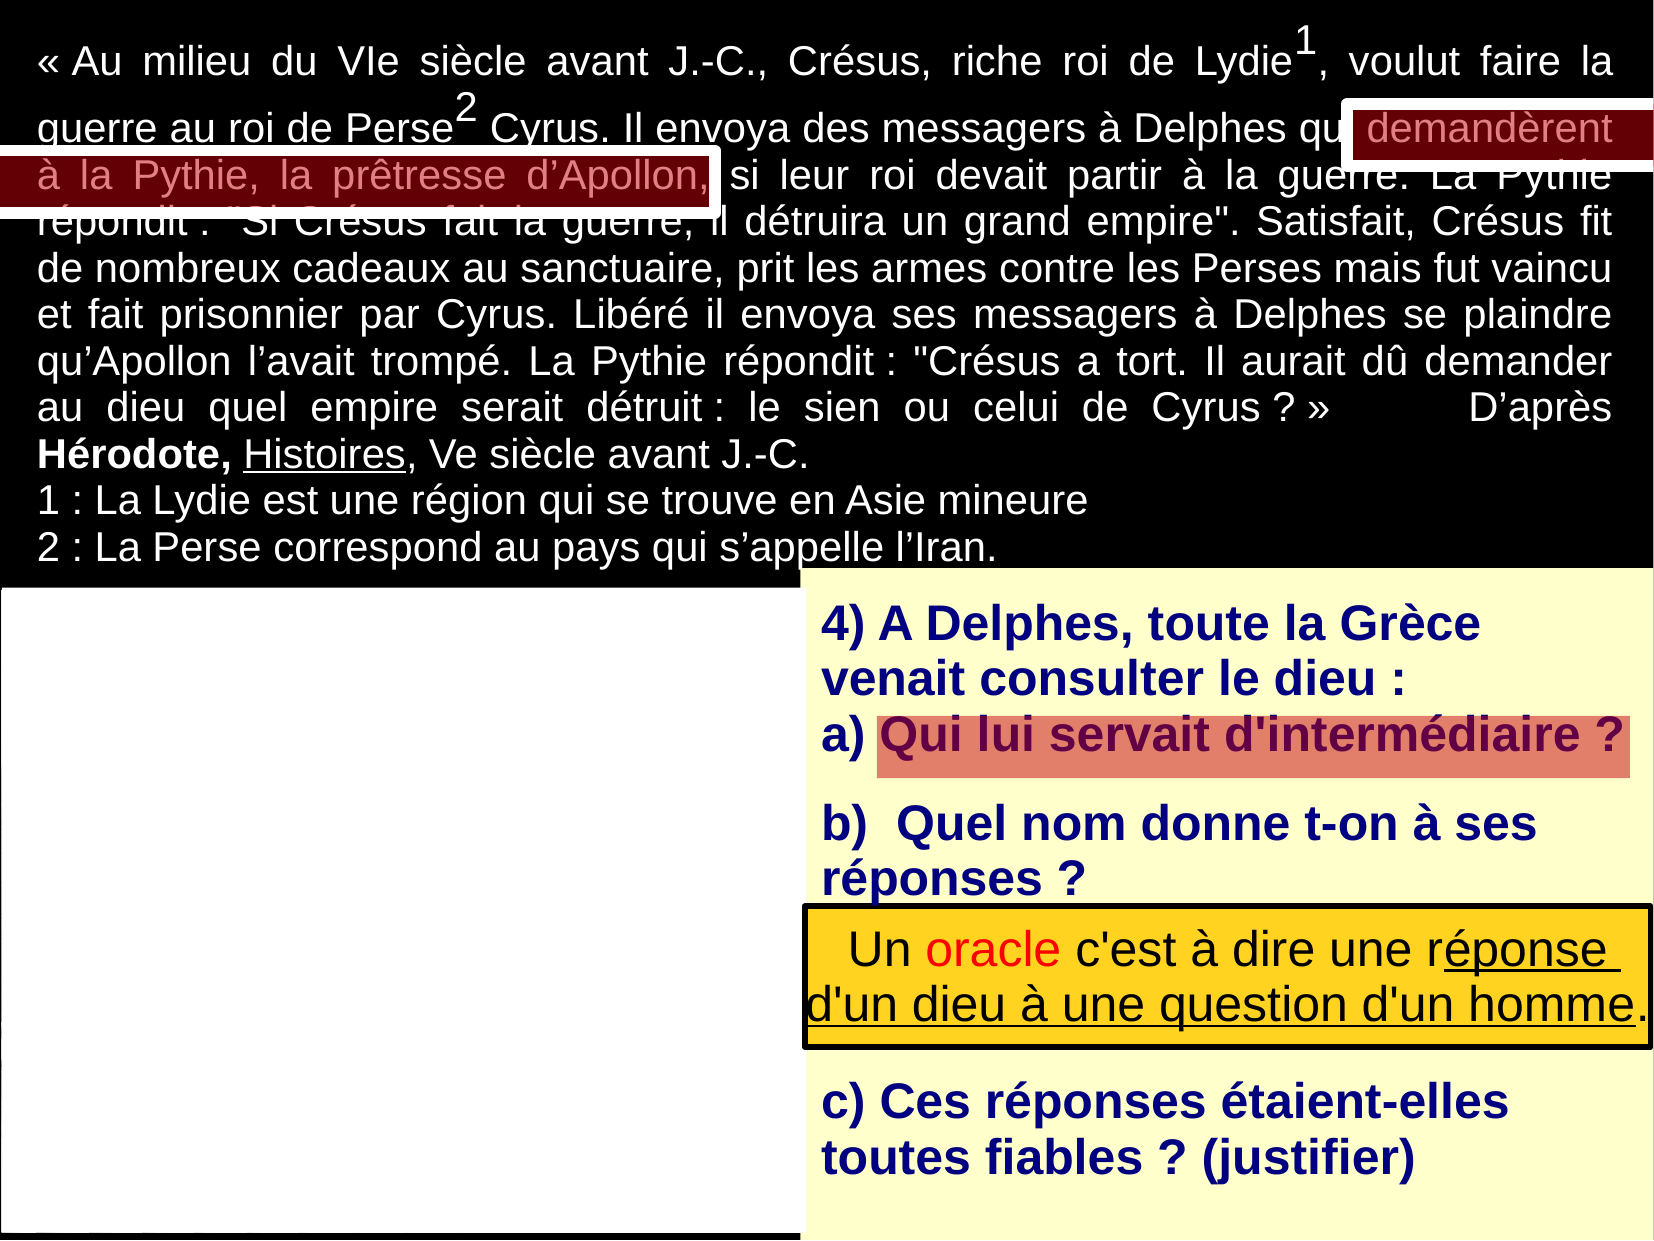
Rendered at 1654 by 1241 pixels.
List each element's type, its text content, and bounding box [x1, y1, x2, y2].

text_box [1347, 103, 1654, 167]
text_box 4) A Delphes, toute la Grèce venait consulter le dieu : a) Qui lui servait d'intermédiaire ? [807, 587, 1654, 1238]
text_box [0, 150, 715, 213]
text_box [1, 568, 1654, 1241]
text_box [876, 715, 1630, 779]
text_box b) Quel nom donne t-on à ses réponses ? c) Ces réponses étaient-elles toutes fiables ? (justifier) [806, 787, 1651, 1241]
text_box « Au milieu du VIe siècle avant J.-C., Crésus, riche roi de Lydie1, voulut faire la guerre au roi de Perse2 Cyrus. Il envoya des messagers à Delphes qui demandèrent à la Pythie, la prêtresse d’Apollon, si leur roi devait partir à la guerre. La Pythie répondit : "Si Crésus fait la guerre, il détruira un grand empire". Satisfait, Crésus fit de nombreux cadeaux au sanctuaire, prit les armes contre les Perses mais fut vaincu et fait prisonnier par Cyrus. Libéré il envoya ses messagers à Delphes se plaindre qu’Apollon l’avait trompé. La Pythie répondit : "Crésus a tort. Il aurait dû demander au dieu quel empire serait détruit : le sien ou celui de Cyrus ? » D’après Hérodote, Histoires, Ve siècle avant J.-C. 1 : La Lydie est une région qui se trouve en Asie mineure 2 : La Perse correspond au pays qui s’appelle l’Iran. [22, 9, 1629, 578]
